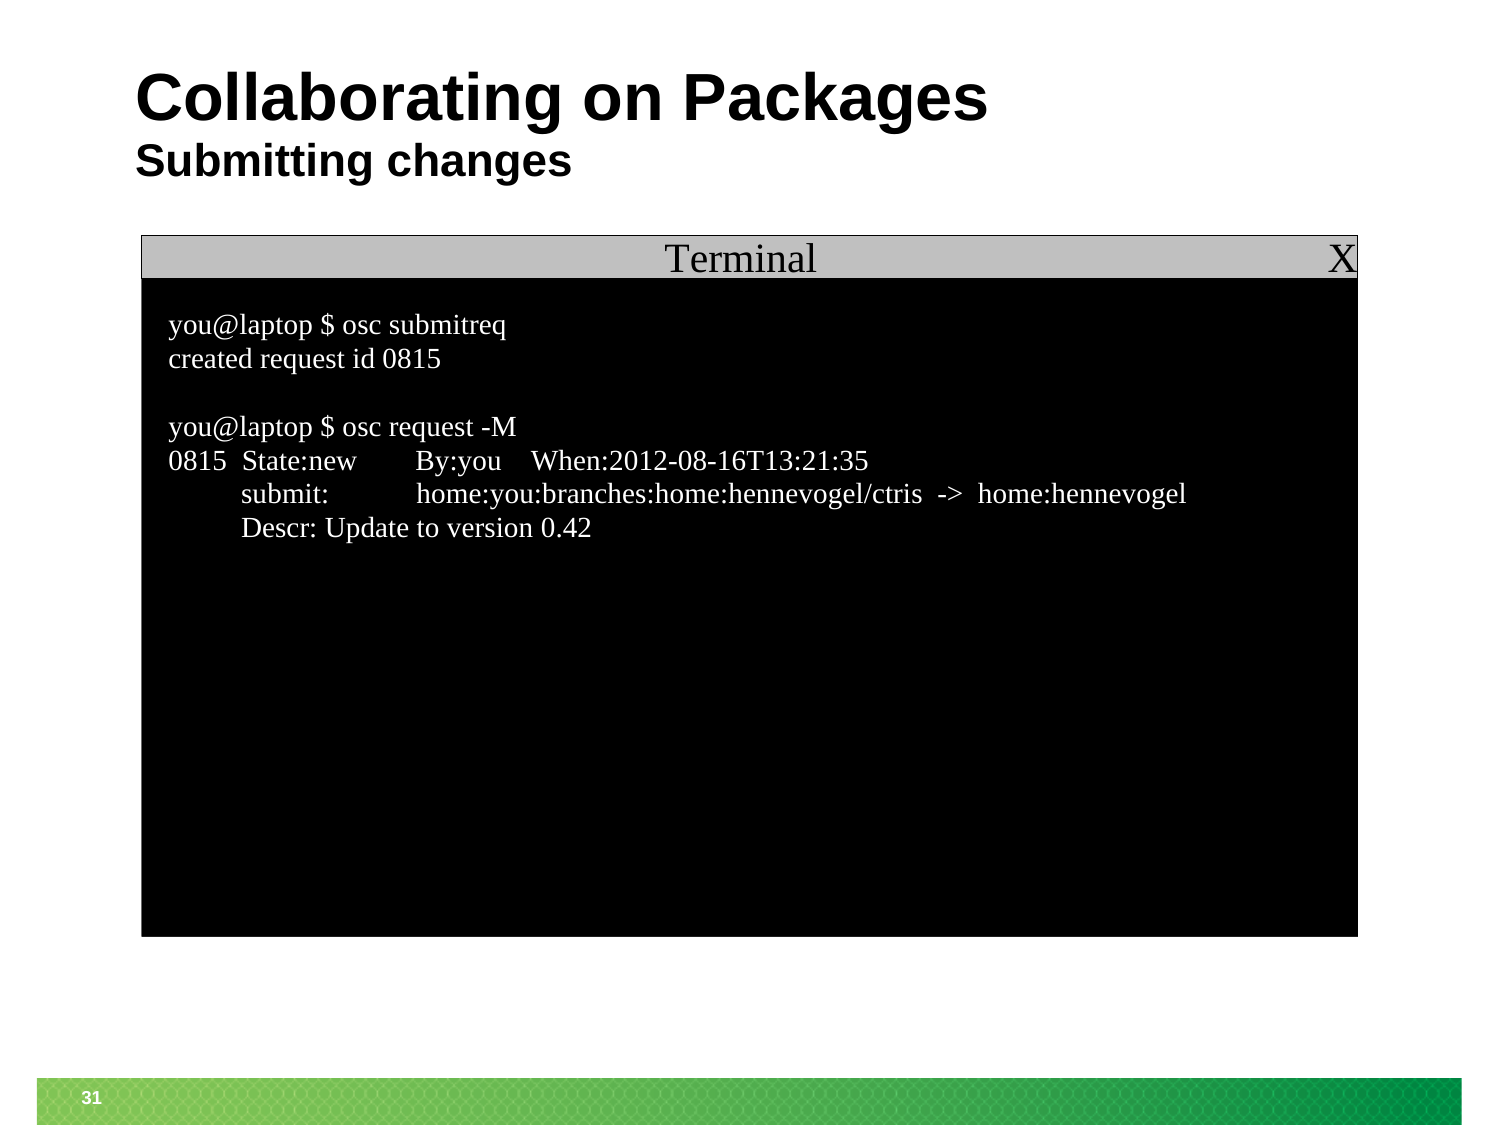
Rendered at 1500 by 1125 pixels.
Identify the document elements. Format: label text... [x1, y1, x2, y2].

picture [36, 1078, 1462, 1125]
text_box you@laptop $ osc submitreq created request id 0815 you@laptop $ osc request -M 0815 State:new By:you When:2012-08-16T13:21:35 submit: home:you:branches:home:hennevogel/ctris -> home:hennevogel Descr: Update to version 0.42 [168, 307, 1335, 919]
text_box Terminal X [141, 235, 1358, 278]
title Collaborating on Packages Submitting changes [135, 41, 1372, 204]
text_box [141, 278, 1358, 937]
